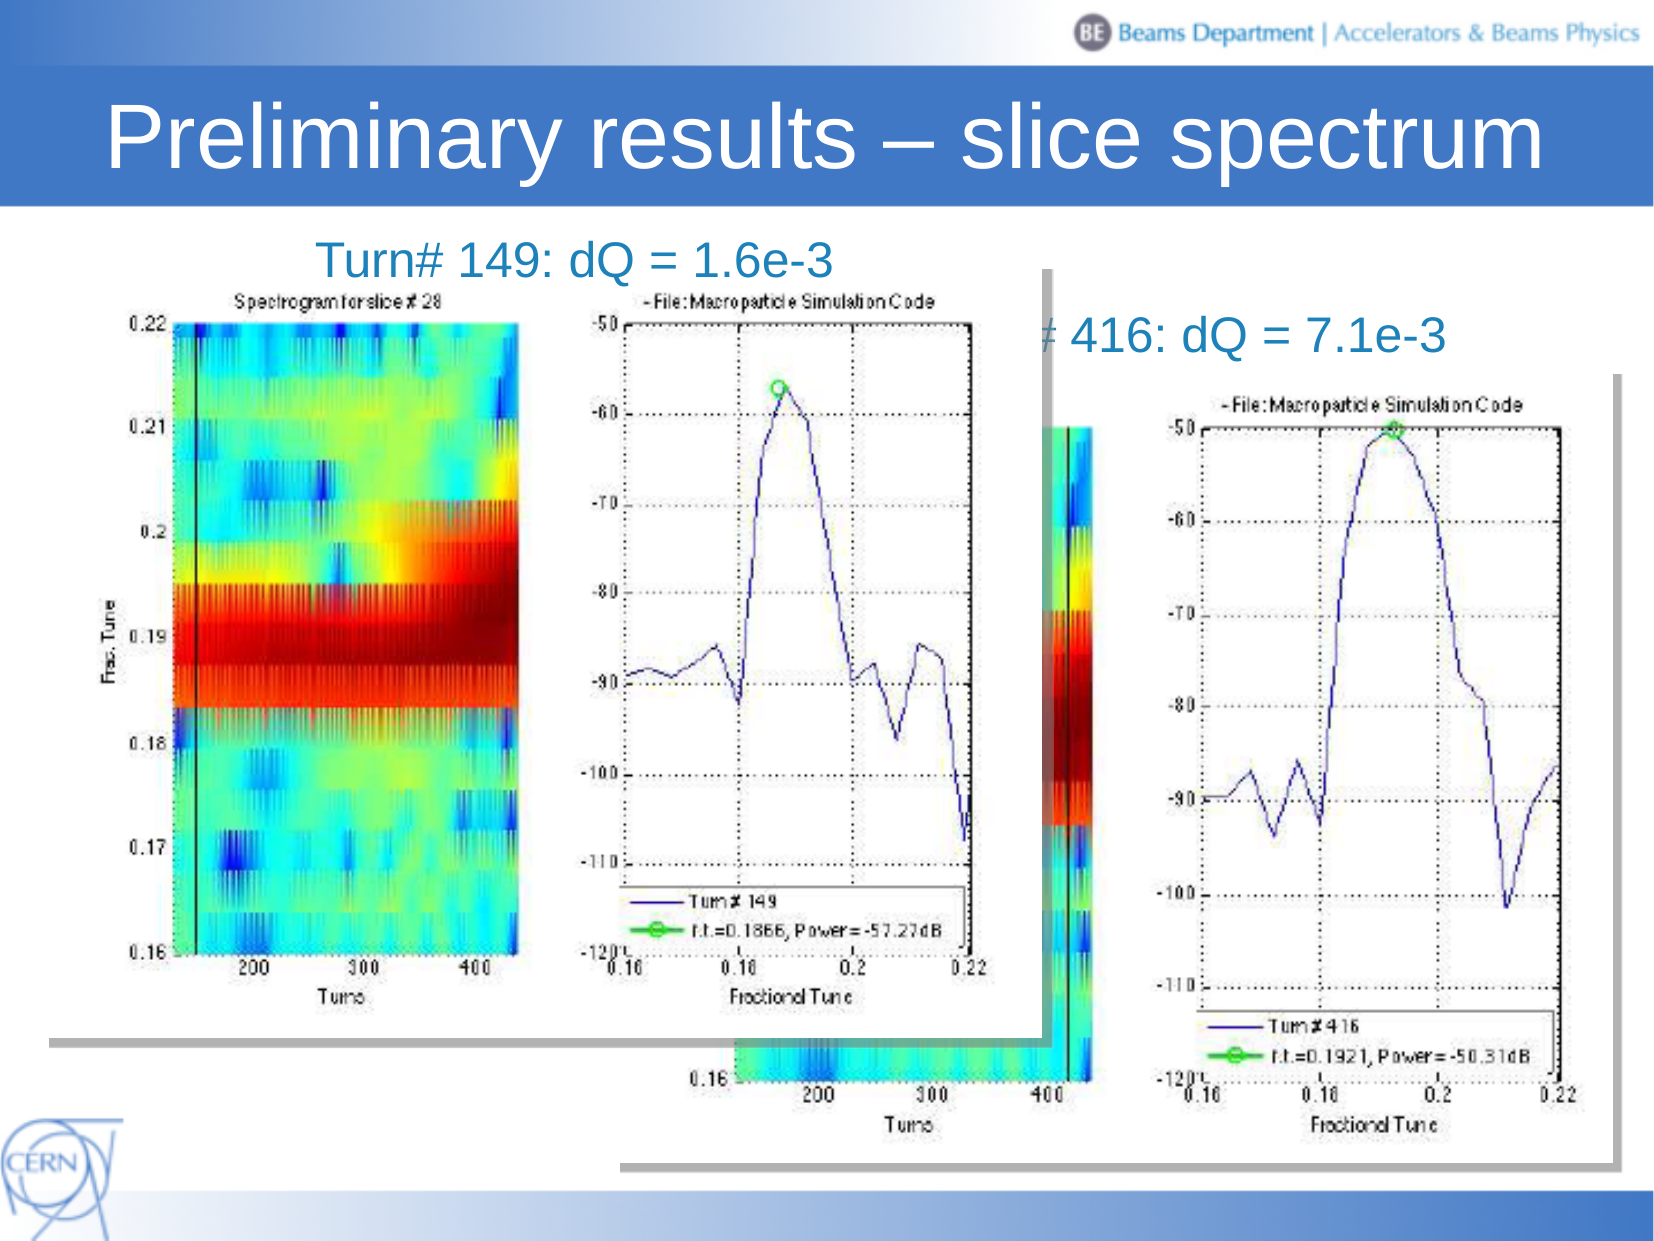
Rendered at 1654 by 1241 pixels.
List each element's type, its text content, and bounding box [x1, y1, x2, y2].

text_box Turn# 416: dQ = 7.1e-3 [1054, 300, 1463, 362]
title Preliminary results – slice spectrum [82, 49, 1571, 226]
picture [0, 0, 1654, 1241]
text_box Turn# 149: dQ = 1.6e-3 [300, 225, 850, 296]
